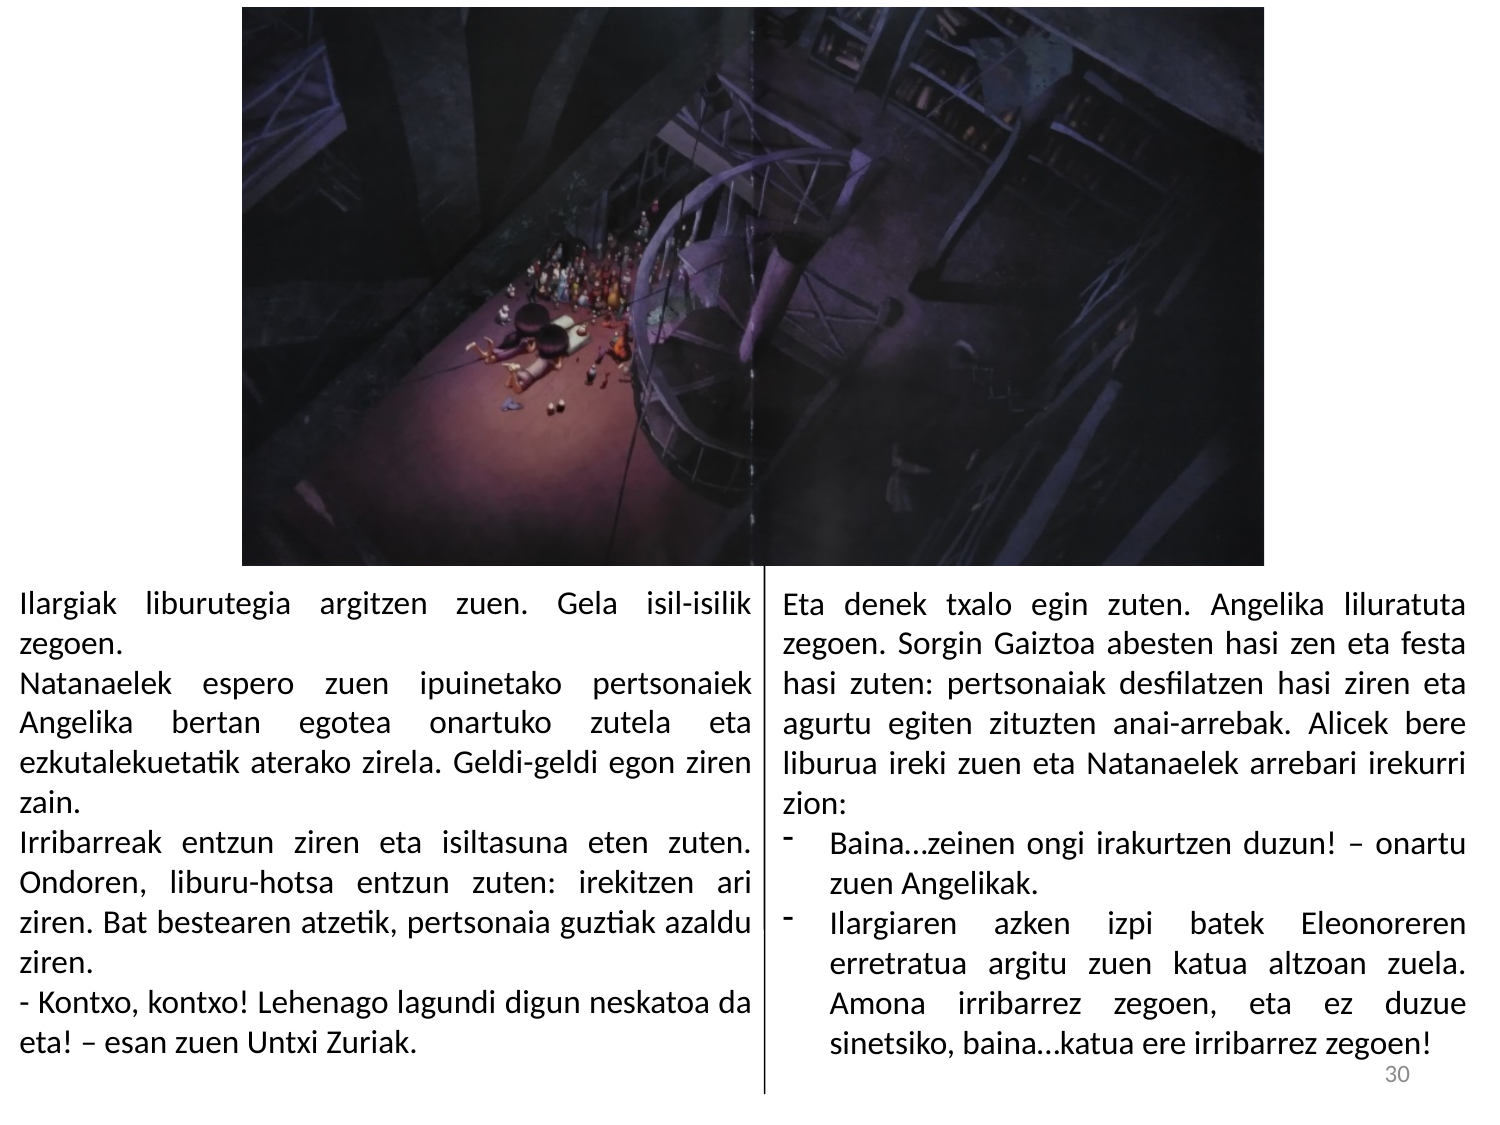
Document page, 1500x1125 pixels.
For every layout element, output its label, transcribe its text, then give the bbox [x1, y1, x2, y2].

text_box Ilargiak liburutegia argitzen zuen. Gela isil-isilik zegoen. Natanaelek espero zuen ipuinetako pertsonaiek Angelika bertan egotea onartuko zutela eta ezkutalekuetatik aterako zirela. Geldi-geldi egon ziren zain. Irribarreak entzun ziren eta isiltasuna eten zuten. Ondoren, liburu-hotsa entzun zuten: irekitzen ari ziren. Bat bestearen atzetik, pertsonaia guztiak azaldu ziren. - Kontxo, kontxo! Lehenago lagundi digun neskatoa da eta! – esan zuen Untxi Zuriak. [4, 573, 768, 1068]
text_box Eta denek txalo egin zuten. Angelika liluratuta zegoen. Sorgin Gaiztoa abesten hasi zen eta festa hasi zuten: pertsonaiak desfilatzen hasi ziren eta agurtu egiten zituzten anai-arrebak. Alicek bere liburua ireki zuen eta Natanaelek arrebari irekurri zion: Baina…zeinen ongi irakurtzen duzun! – onartu zuen Angelikak. Ilargiaren azken izpi batek Eleonoreren erretratua argitu zuen katua altzoan zuela. Amona irribarrez zegoen, eta ez duzue sinetsiko, baina…katua ere irribarrez zegoen! [767, 574, 1483, 1069]
slide_number <numéro> [1074, 1069, 1425, 1103]
picture [242, 7, 1265, 566]
